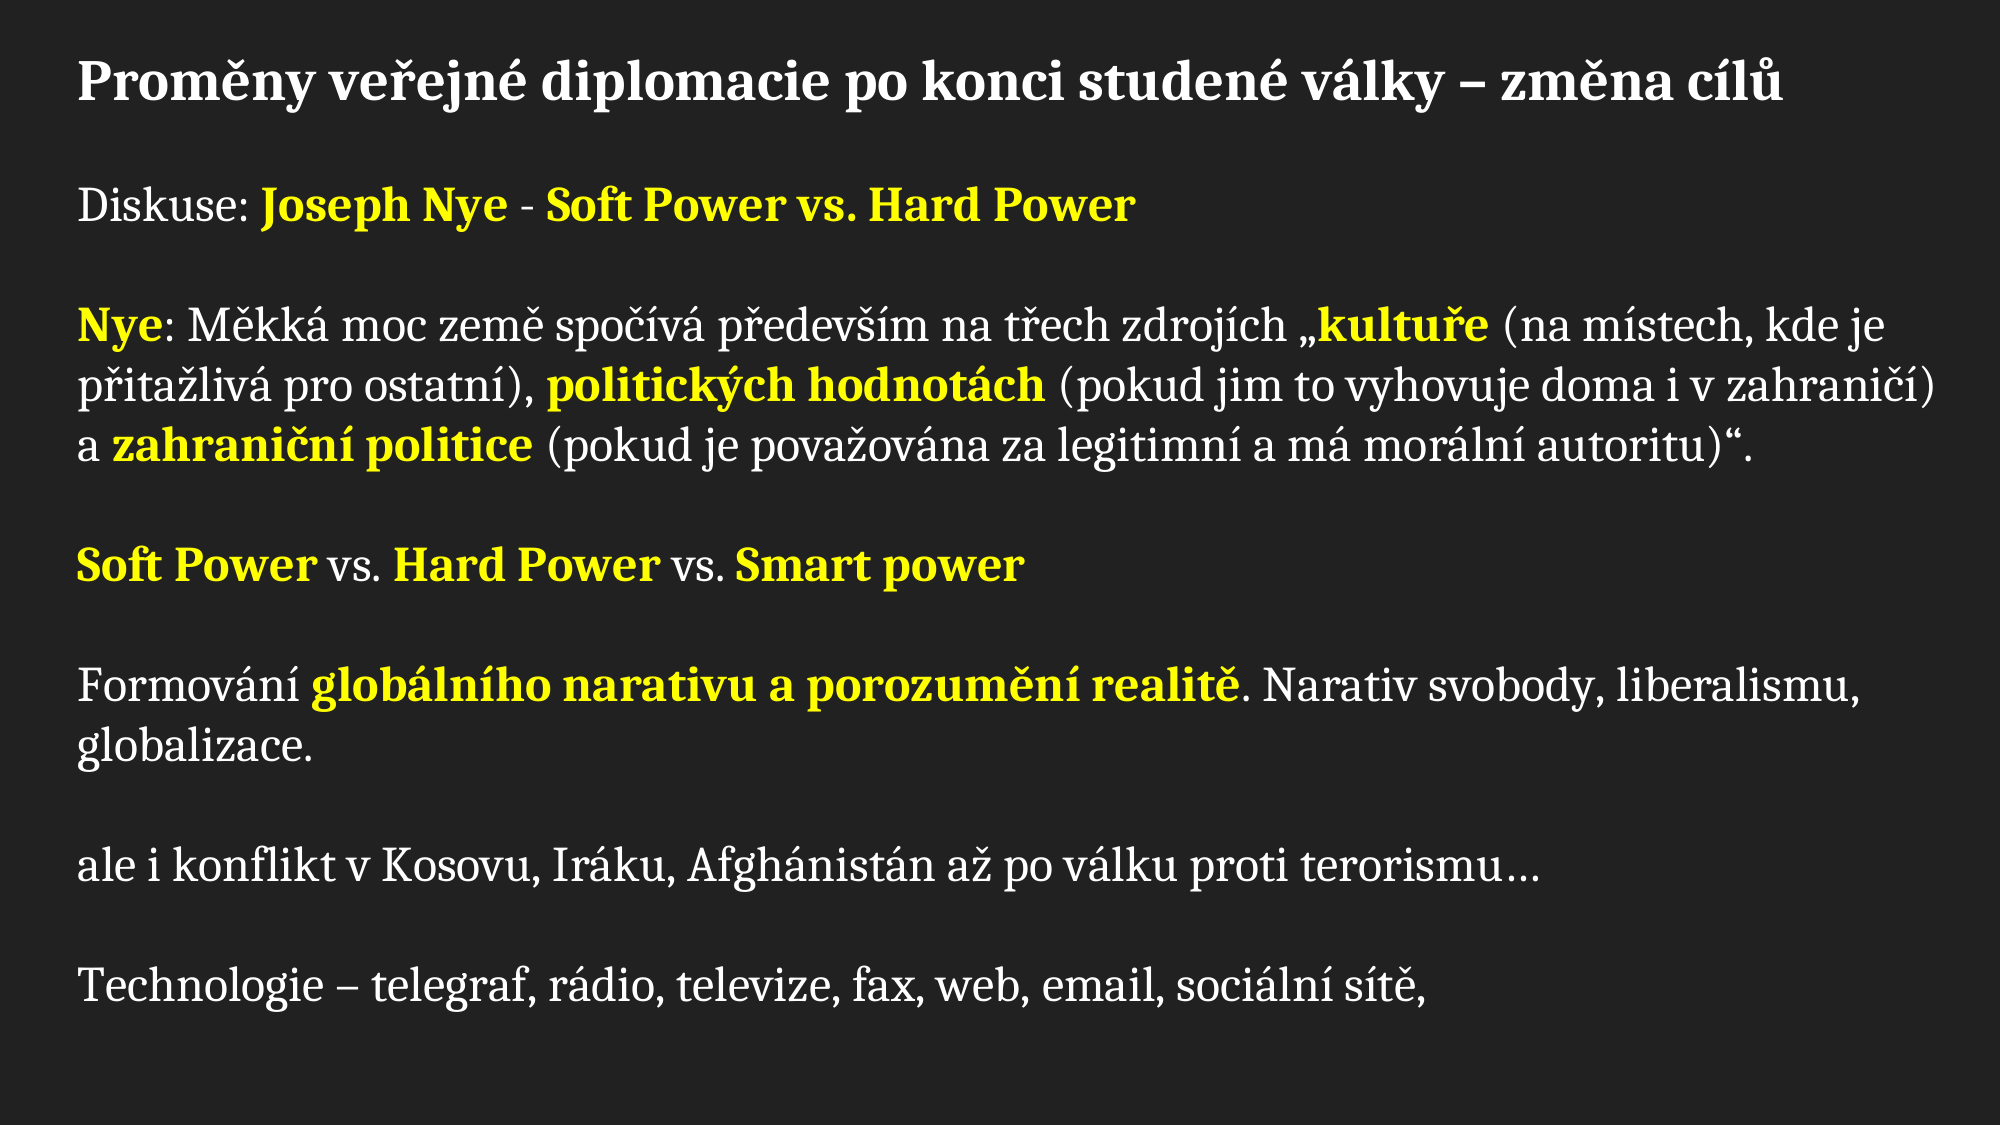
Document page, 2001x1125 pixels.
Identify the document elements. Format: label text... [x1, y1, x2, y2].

text_box Proměny veřejné diplomacie po konci studené války – změna cílů Diskuse: Joseph Nye - Soft Power vs. Hard Power Nye: Měkká moc země spočívá především na třech zdrojích „kultuře (na místech, kde je přitažlivá pro ostatní), politických hodnotách (pokud jim to vyhovuje doma i v zahraničí) a zahraniční politice (pokud je považována za legitimní a má morální autoritu)“. Soft Power vs. Hard Power vs. Smart power Formování globálního narativu a porozumění realitě. Narativ svobody, liberalismu, globalizace. ale i konflikt v Kosovu, Iráku, Afghánistán až po válku proti terorismu… Technologie – telegraf, rádio, televize, fax, web, email, sociální sítě, [63, 34, 1953, 1065]
